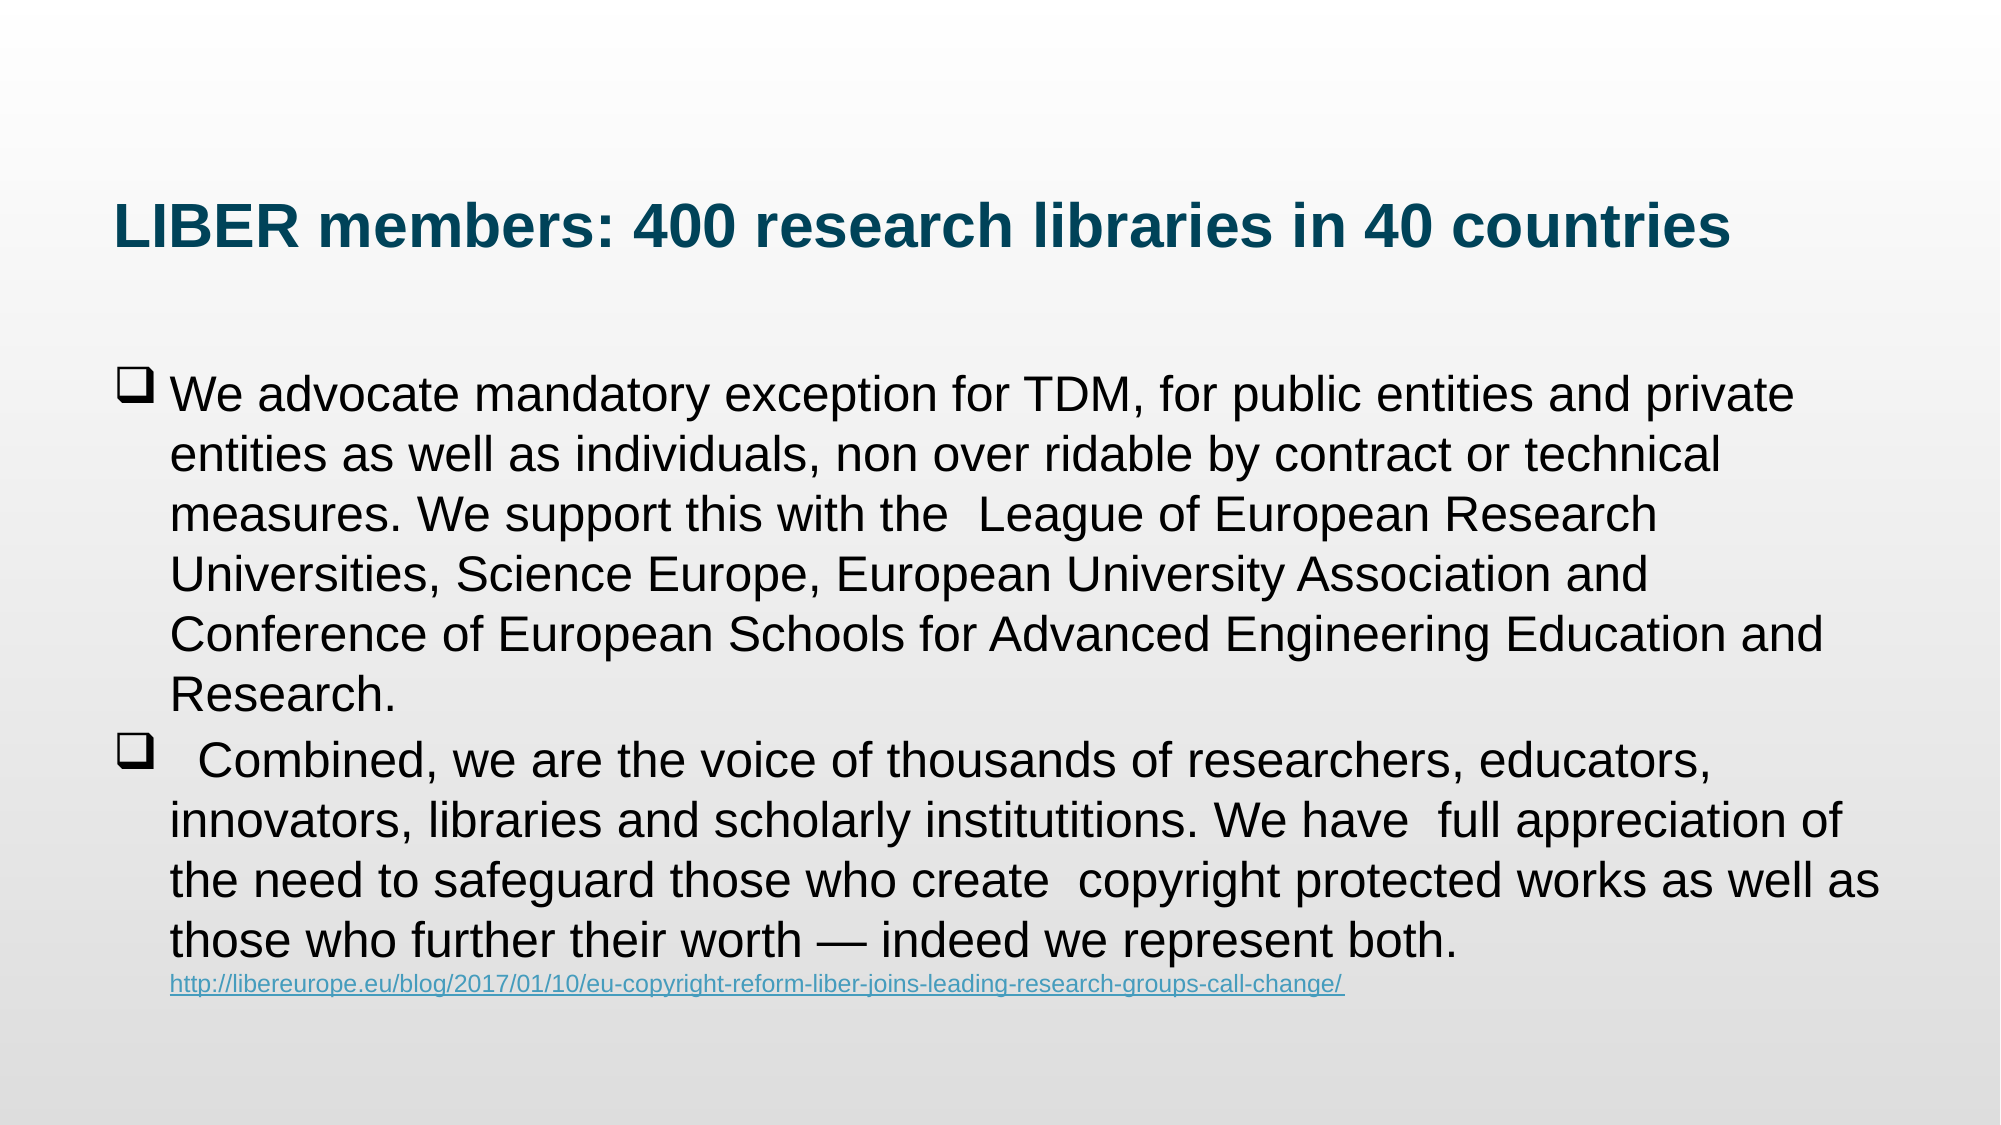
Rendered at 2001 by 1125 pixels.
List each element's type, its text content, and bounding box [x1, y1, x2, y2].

title LIBER members: 400 research libraries in 40 countries [98, 177, 1926, 308]
list We advocate mandatory exception for TDM, for public entities and private entities as well as individuals, non over ridable by contract or technical measures. We support this with the League of European Research Universities, Science Europe, European University Association and Conference of European Schools for Advanced Engineering Education and Research. Combined, we are the voice of thousands of researchers, educators, innovators, libraries and scholarly institutitions. We have full appreciation of the need to safeguard those who create copyright protected works as well as those who further their worth — indeed we represent both. http://libereurope.eu/blog/2017/01/10/eu-copyright-reform-liber-joins-leading-research-groups-call-change/ [98, 354, 1926, 898]
